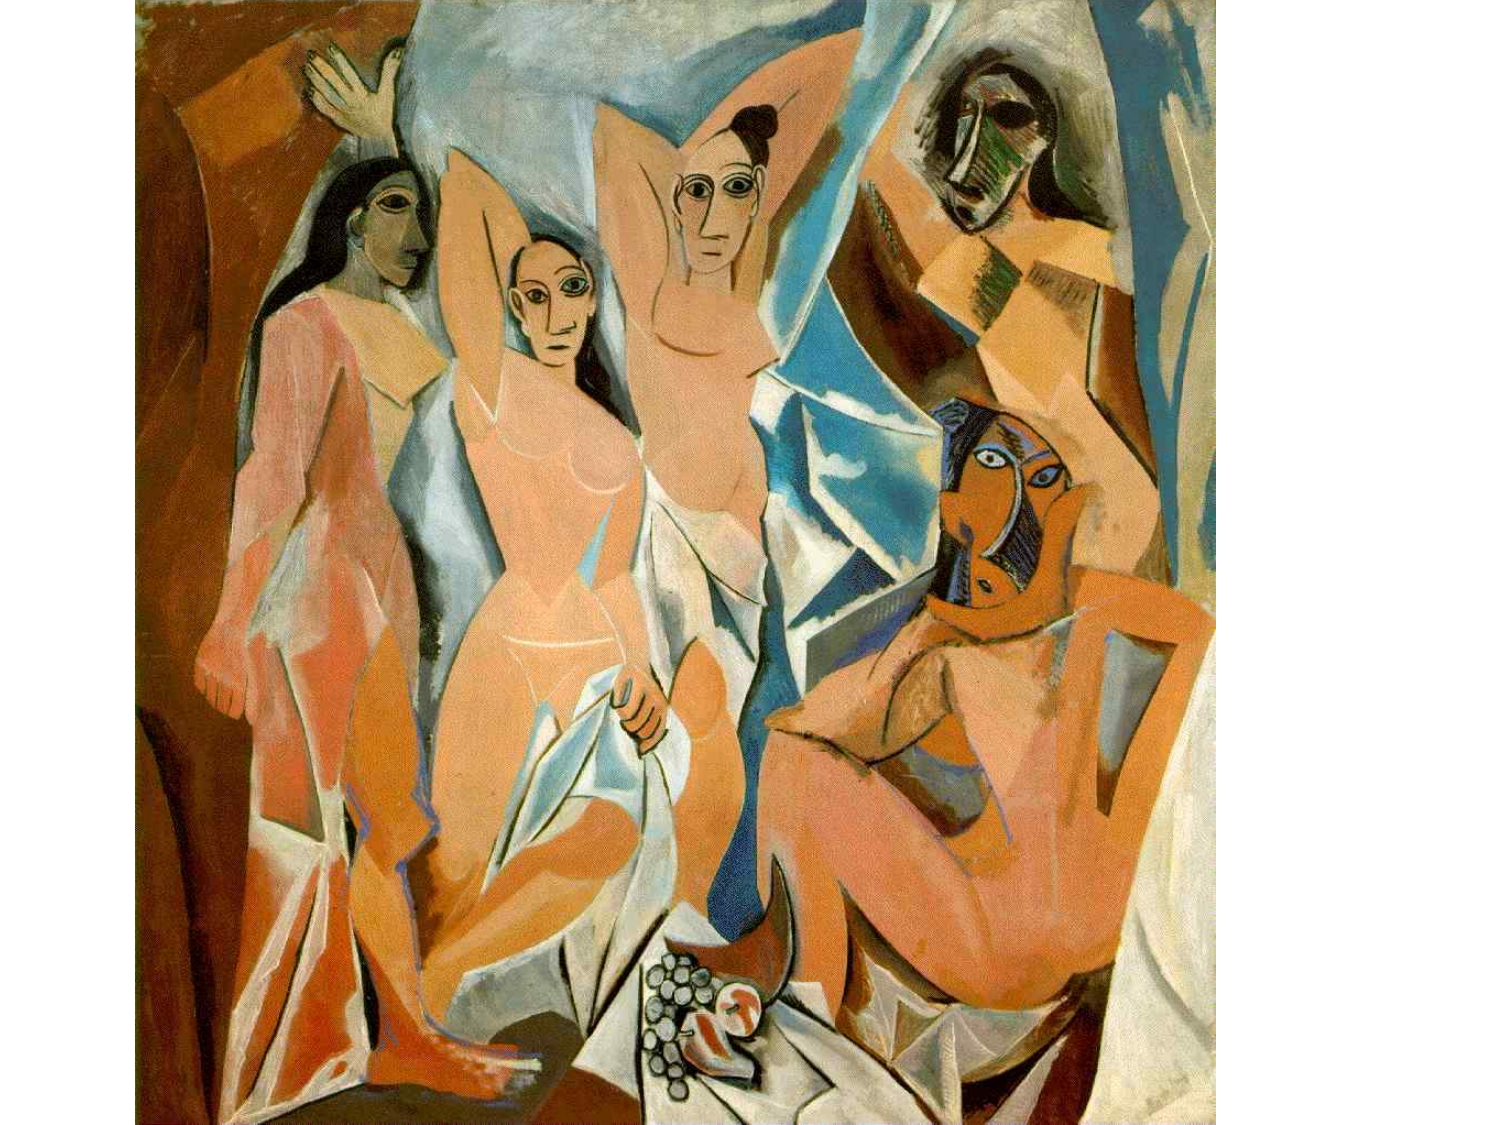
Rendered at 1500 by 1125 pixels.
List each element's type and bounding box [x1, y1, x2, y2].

picture [135, 0, 1216, 1125]
